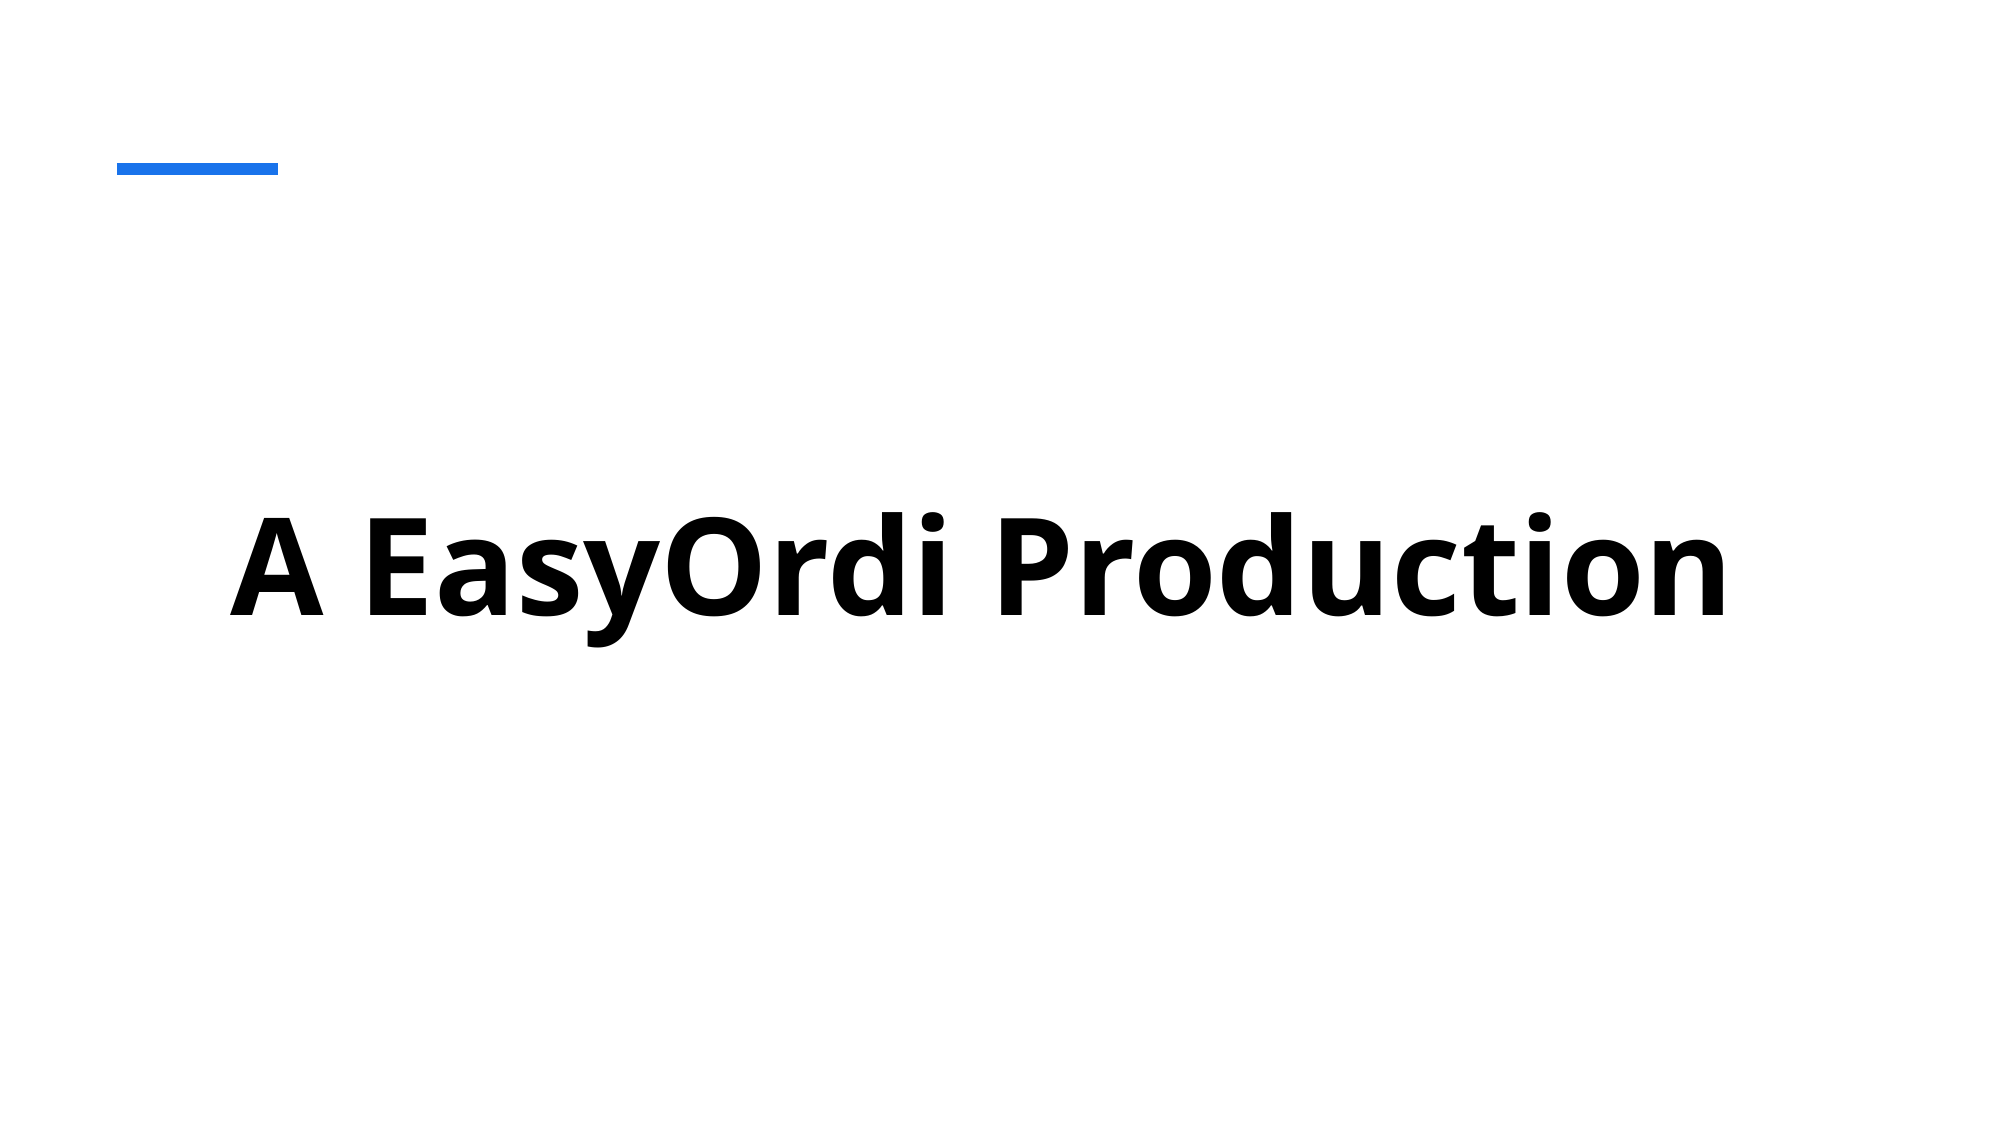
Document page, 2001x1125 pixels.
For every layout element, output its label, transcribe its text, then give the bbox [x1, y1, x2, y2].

title A EasyOrdi Production [106, 472, 1894, 653]
